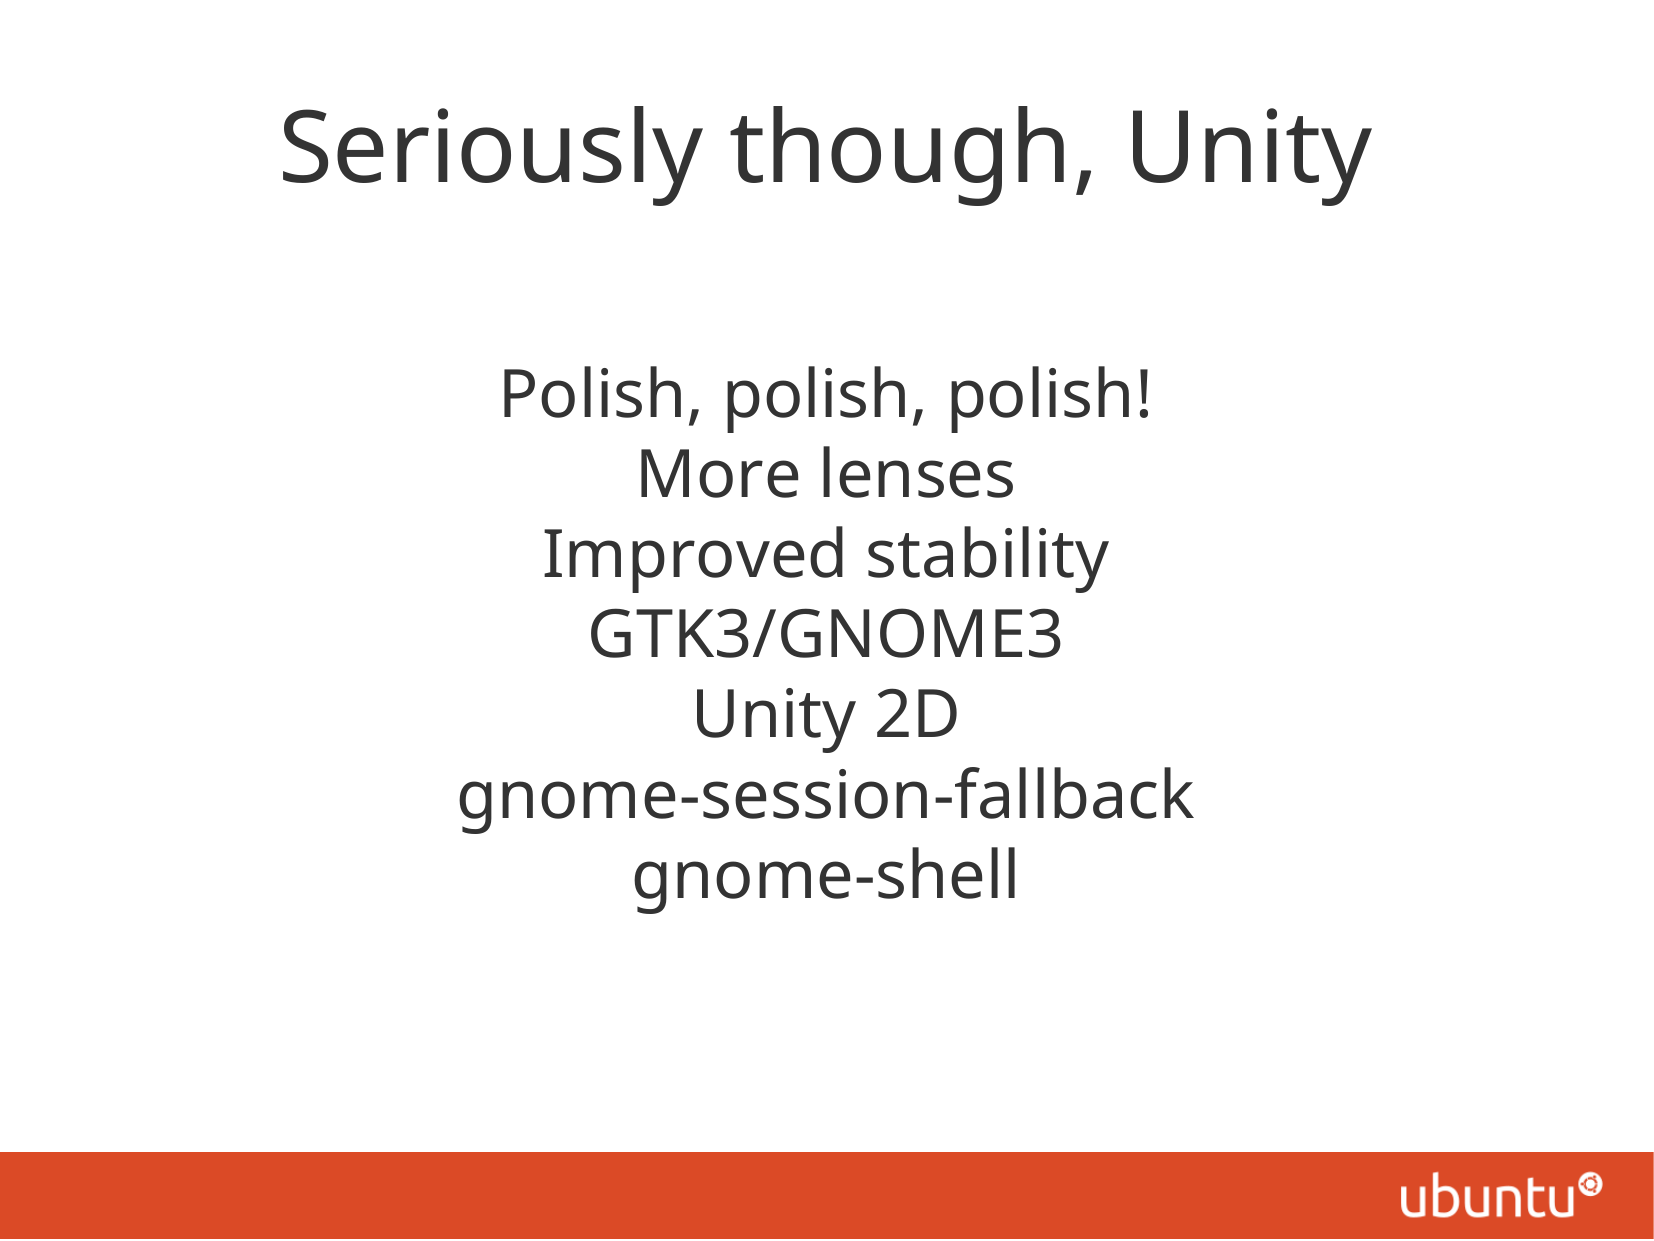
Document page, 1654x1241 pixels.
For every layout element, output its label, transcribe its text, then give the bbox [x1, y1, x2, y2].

picture [0, 1152, 1654, 1239]
list Polish, polish, polish! More lenses Improved stability GTK3/GNOME3 Unity 2D gnome-session-fallback gnome-shell [70, 262, 1583, 1126]
title Seriously though, Unity [56, 37, 1596, 263]
